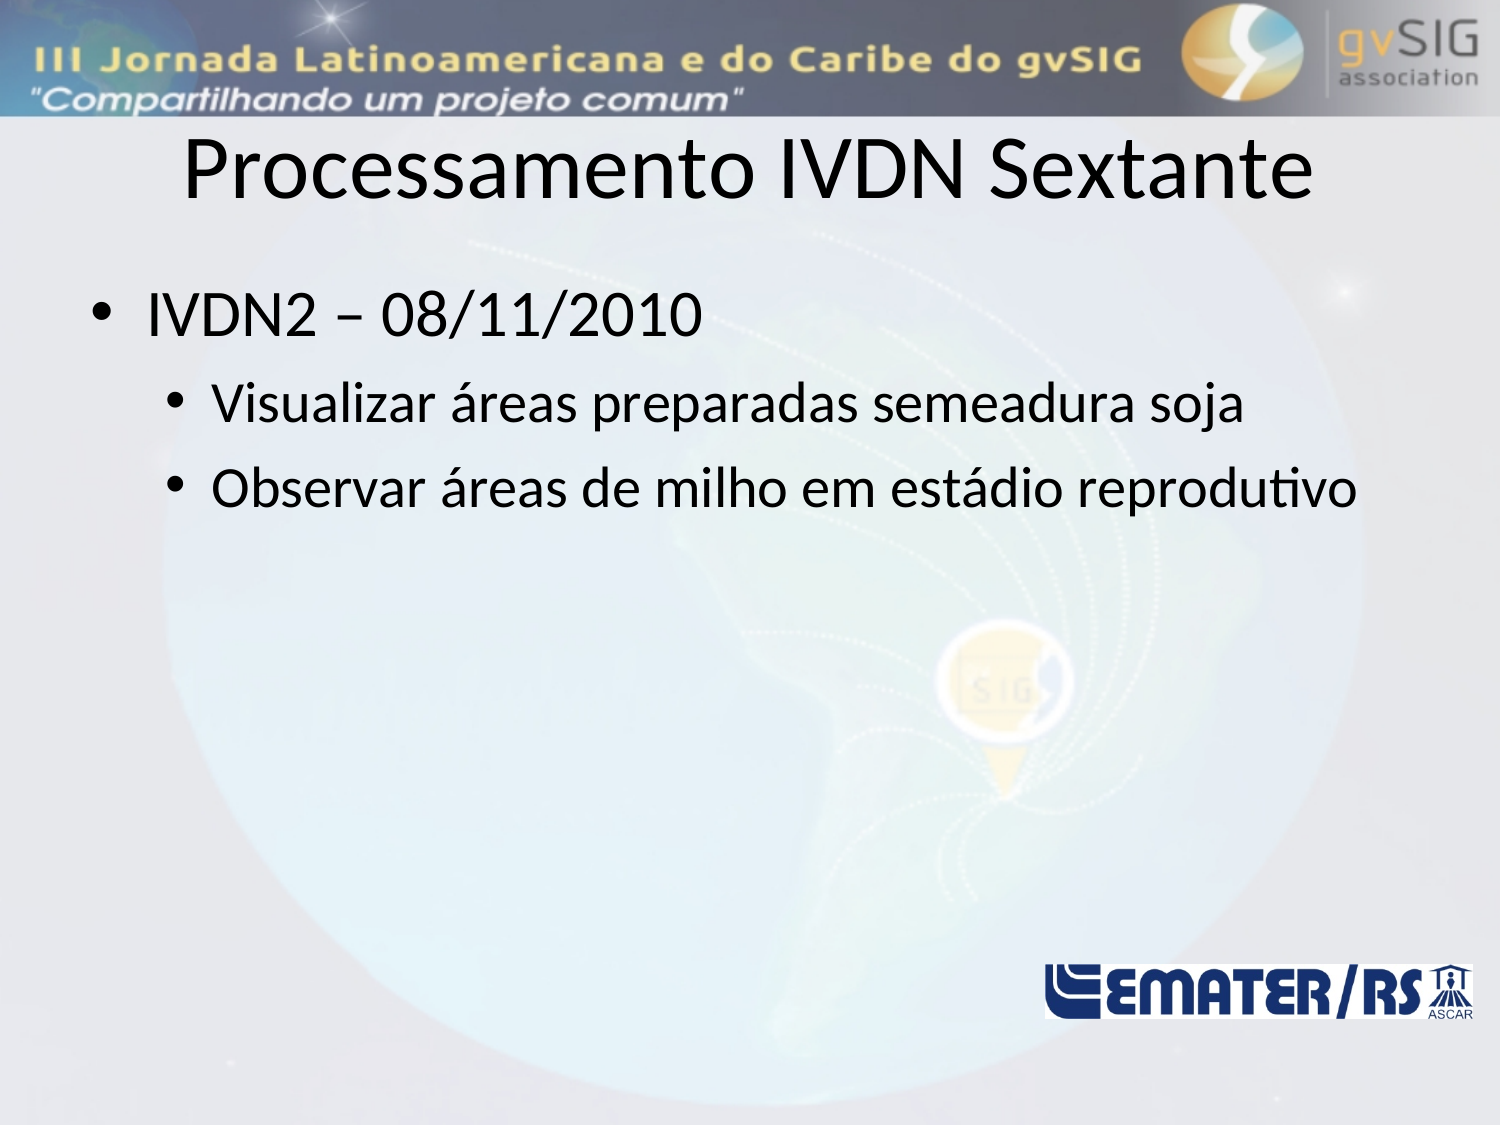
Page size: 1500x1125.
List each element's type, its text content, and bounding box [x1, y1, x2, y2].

title Processamento IVDN Sextante [75, 44, 1426, 262]
list IVDN2 – 08/11/2010 Visualizar áreas preparadas semeadura soja Observar áreas de milho em estádio reprodutivo [75, 262, 1426, 1005]
picture [0, 0, 1500, 1125]
